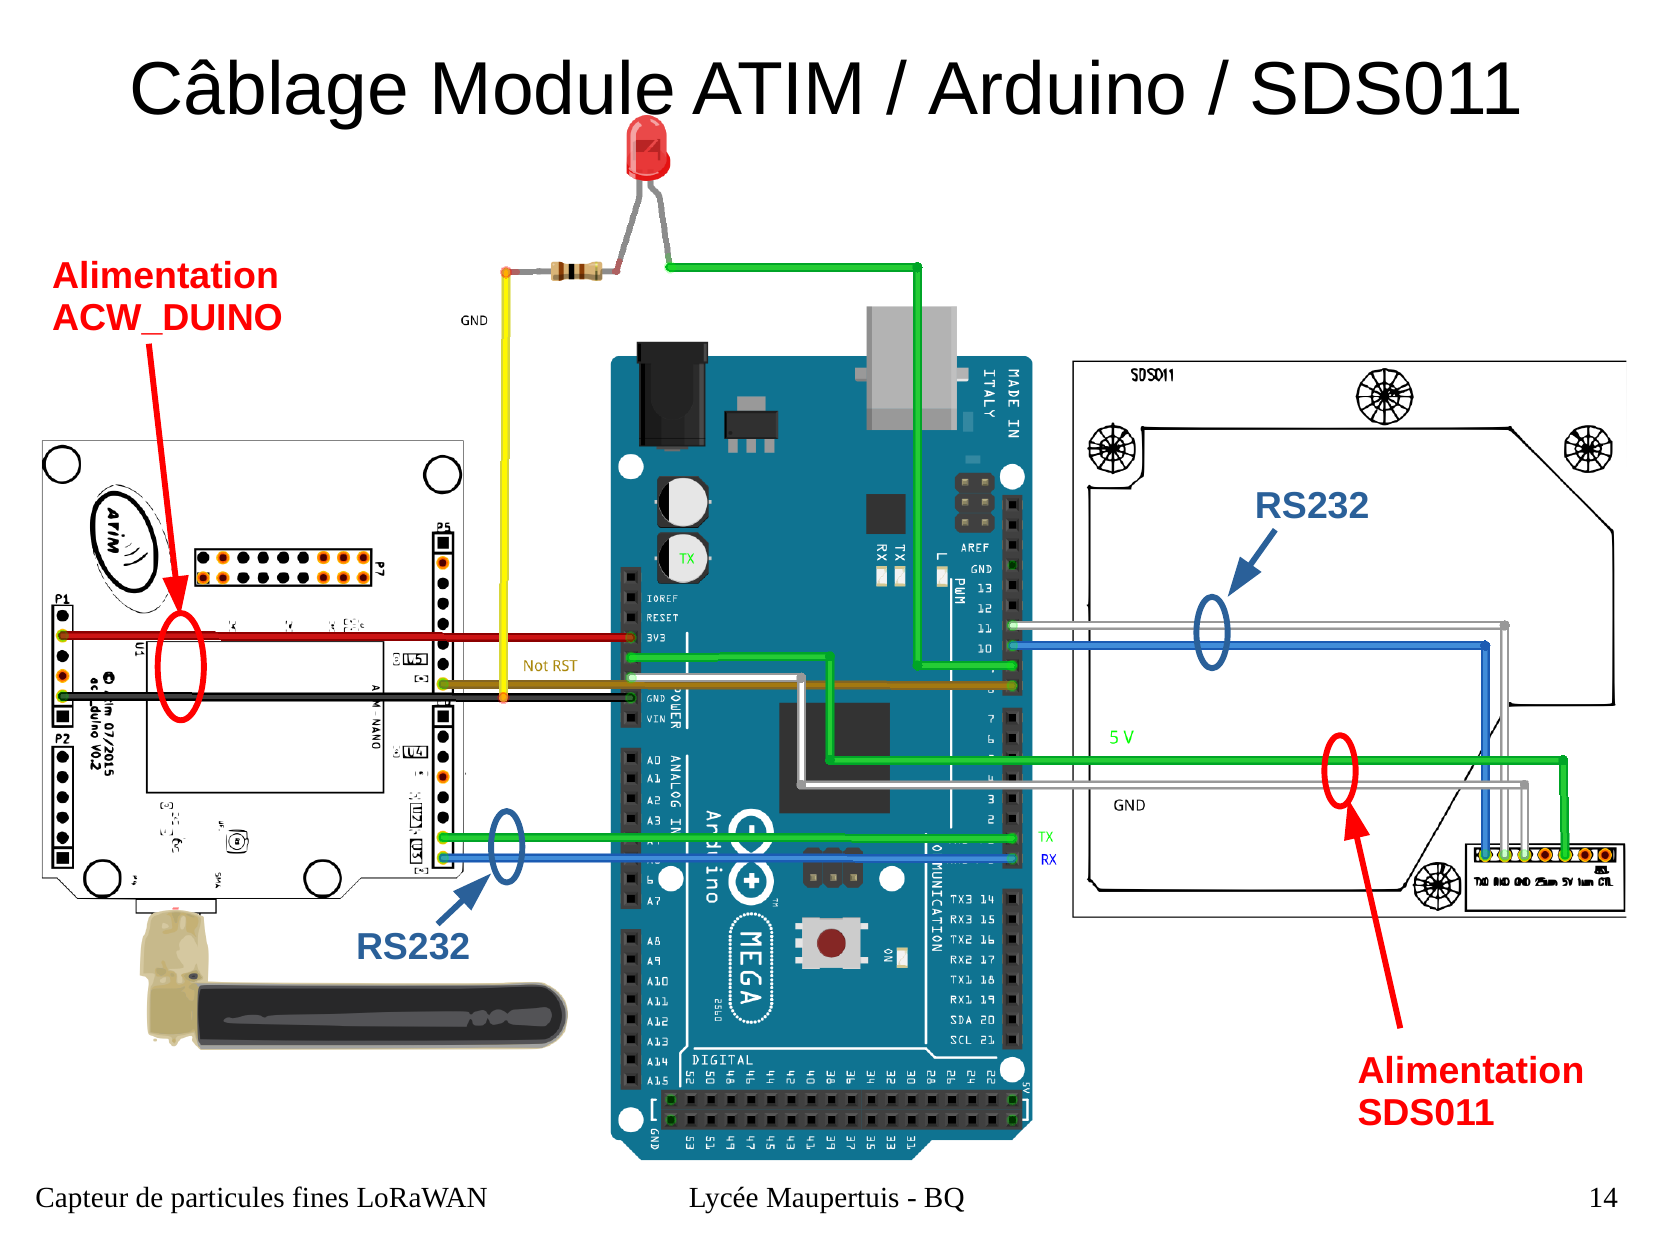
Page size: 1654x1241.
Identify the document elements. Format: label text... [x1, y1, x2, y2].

text_box Alimentation SDS011 [1342, 1042, 1608, 1141]
picture [161, 617, 200, 717]
text_box Alimentation ACW_DUINO [37, 246, 303, 346]
title Câblage Module ATIM / Arduino / SDS011 [35, 35, 1619, 142]
picture [40, 115, 1627, 1174]
text_box RS232 [341, 918, 493, 976]
text_box RS232 [1240, 477, 1392, 535]
